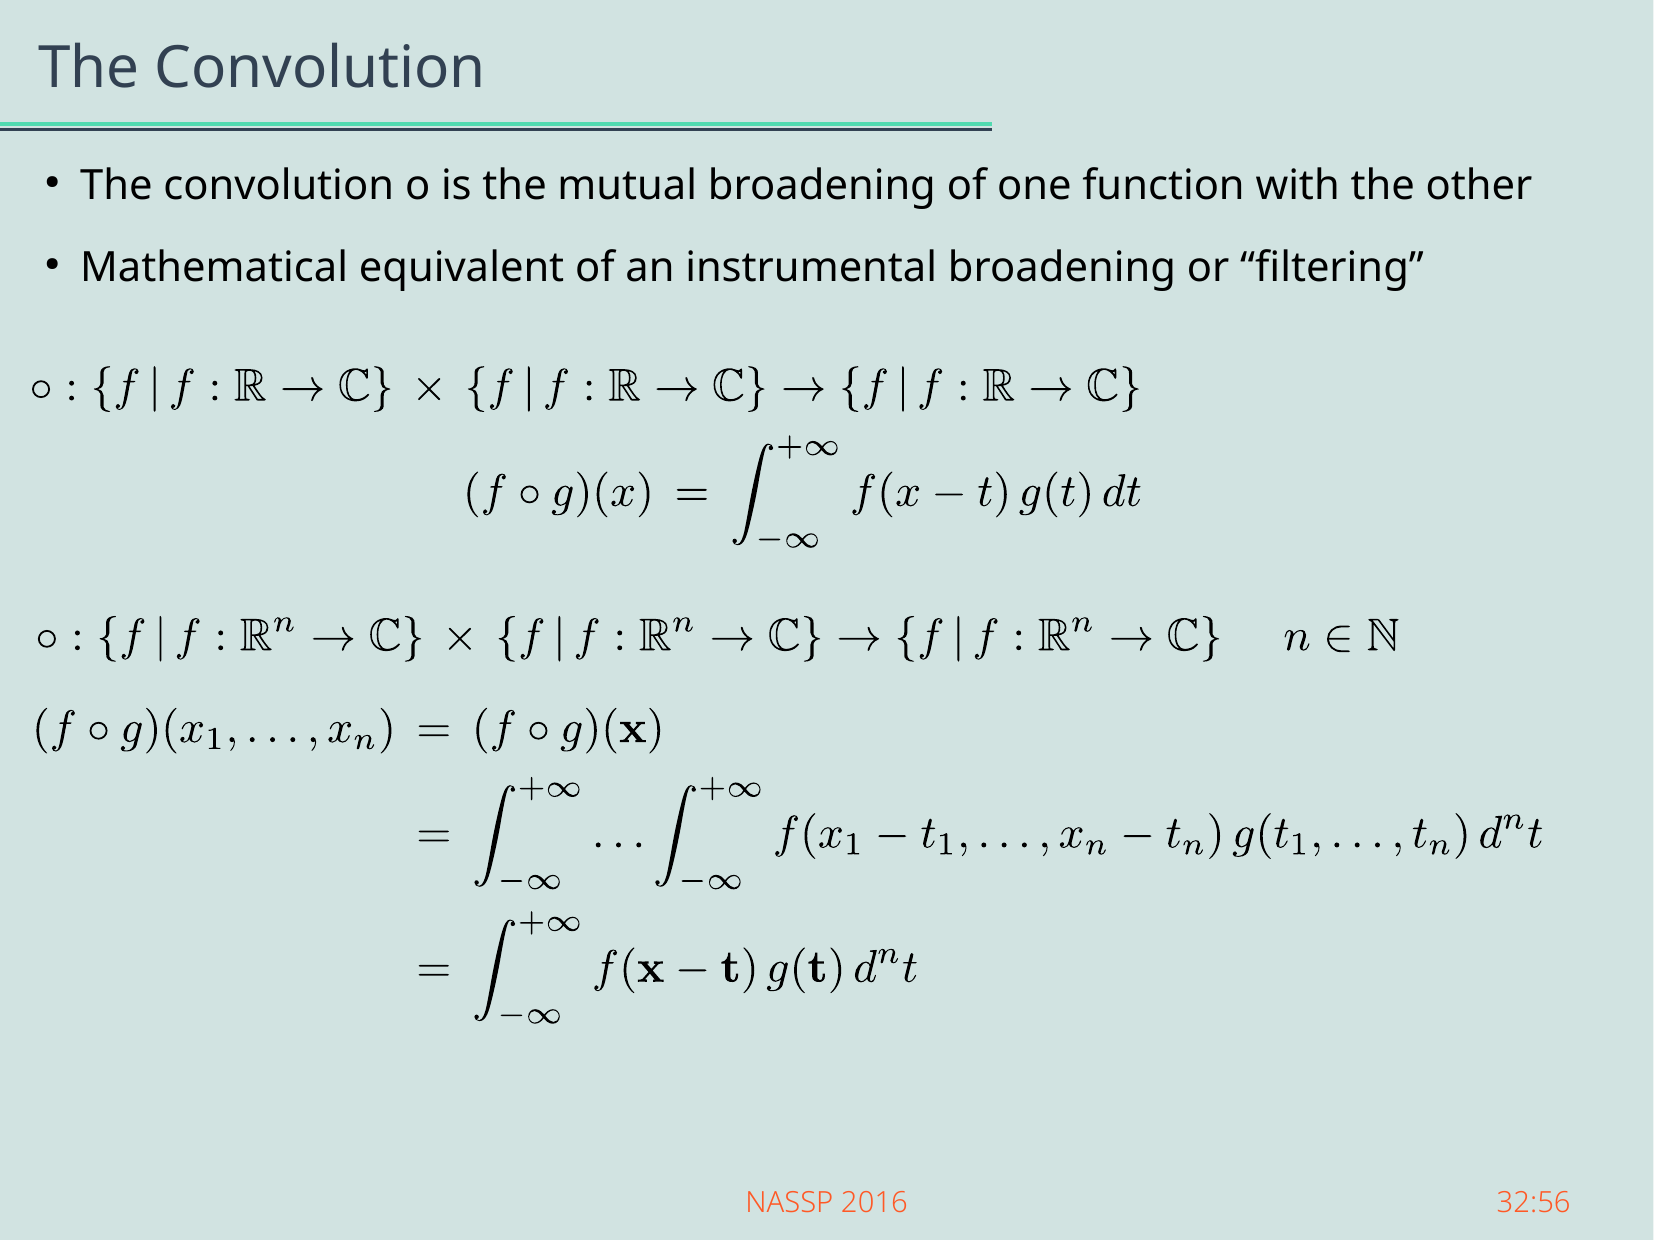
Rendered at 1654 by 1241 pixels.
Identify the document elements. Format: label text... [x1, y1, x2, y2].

text_box [35, 615, 1400, 662]
text_box The Convolution [23, 17, 1347, 103]
text_box [29, 366, 1143, 552]
text_box [31, 707, 1544, 1028]
text_box The convolution o is the mutual broadening of one function with the other Mathematical equivalent of an instrumental broadening or “filtering” [30, 147, 1637, 1170]
